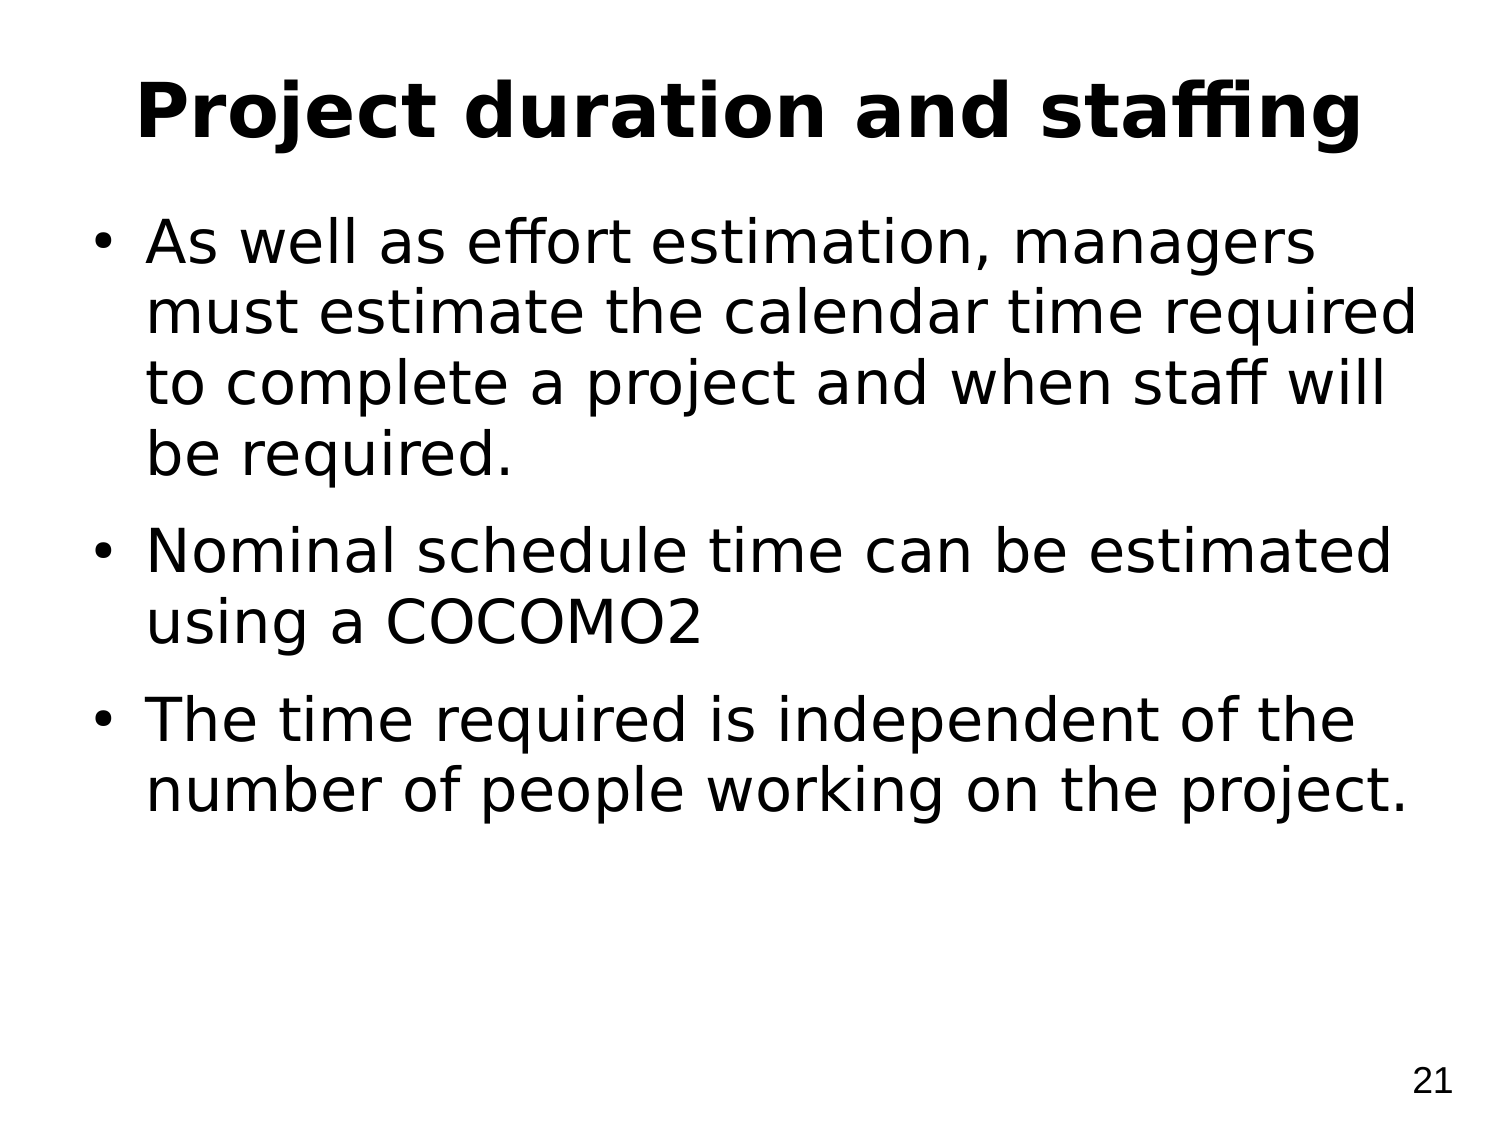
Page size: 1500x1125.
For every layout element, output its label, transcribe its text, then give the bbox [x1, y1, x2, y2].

title Project duration and staffing [75, 44, 1425, 177]
list As well as effort estimation, managers must estimate the calendar time required to complete a project and when staff will be required. Nominal schedule time can be estimated using a COCOMO2 The time required is independent of the number of people working on the project. [75, 206, 1425, 1093]
